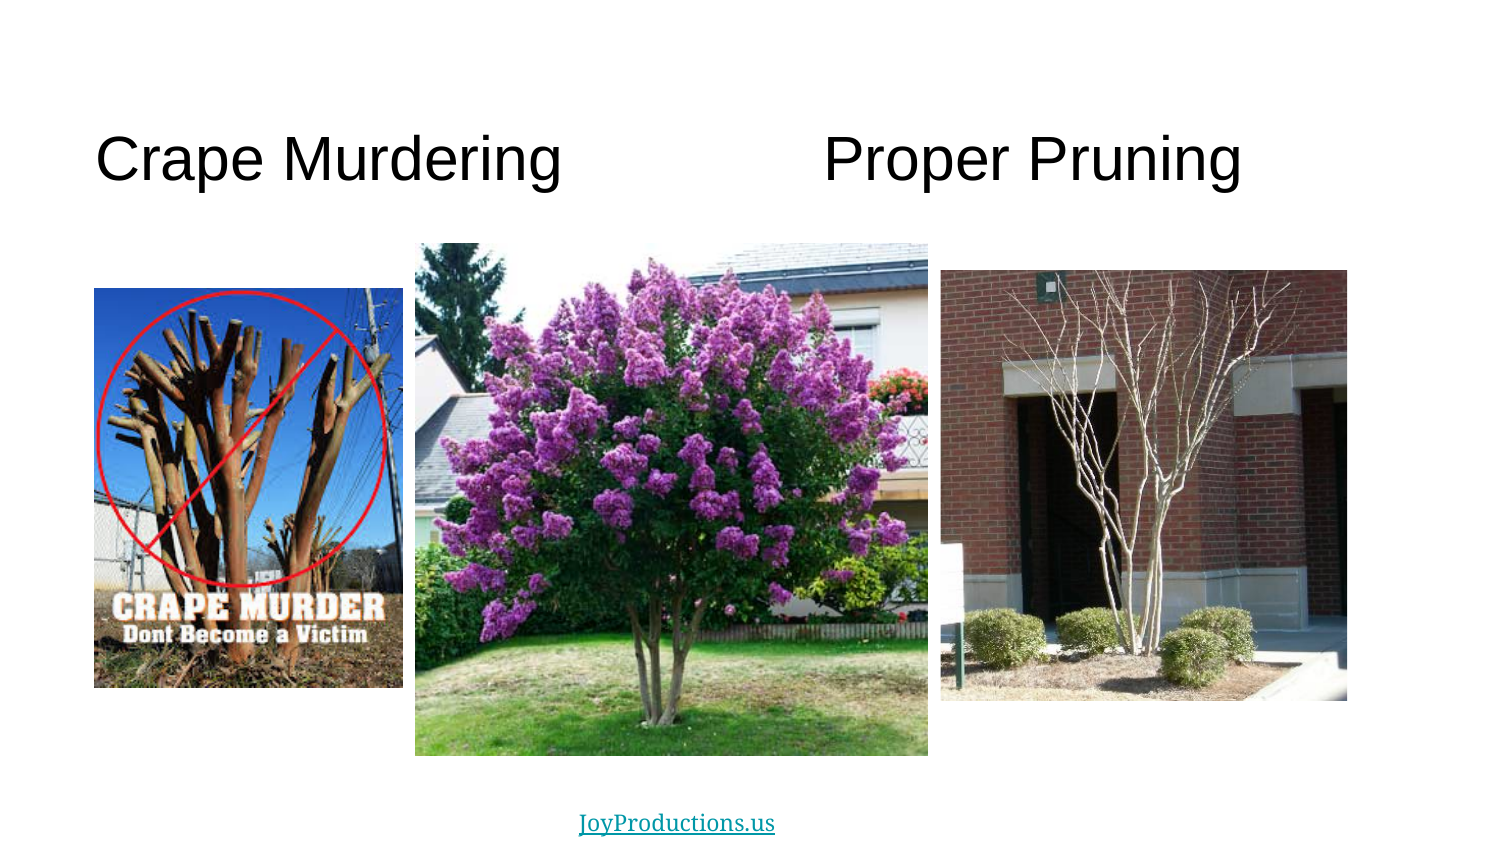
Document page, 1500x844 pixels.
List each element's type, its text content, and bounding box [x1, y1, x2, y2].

text_box [825, 165, 1500, 306]
picture [415, 243, 928, 756]
picture [94, 288, 403, 688]
text_box JoyProductions.us [564, 800, 826, 844]
text_box Proper Pruning [728, 102, 1339, 222]
picture [940, 306, 1348, 728]
text_box Crape Murdering [24, 102, 635, 235]
